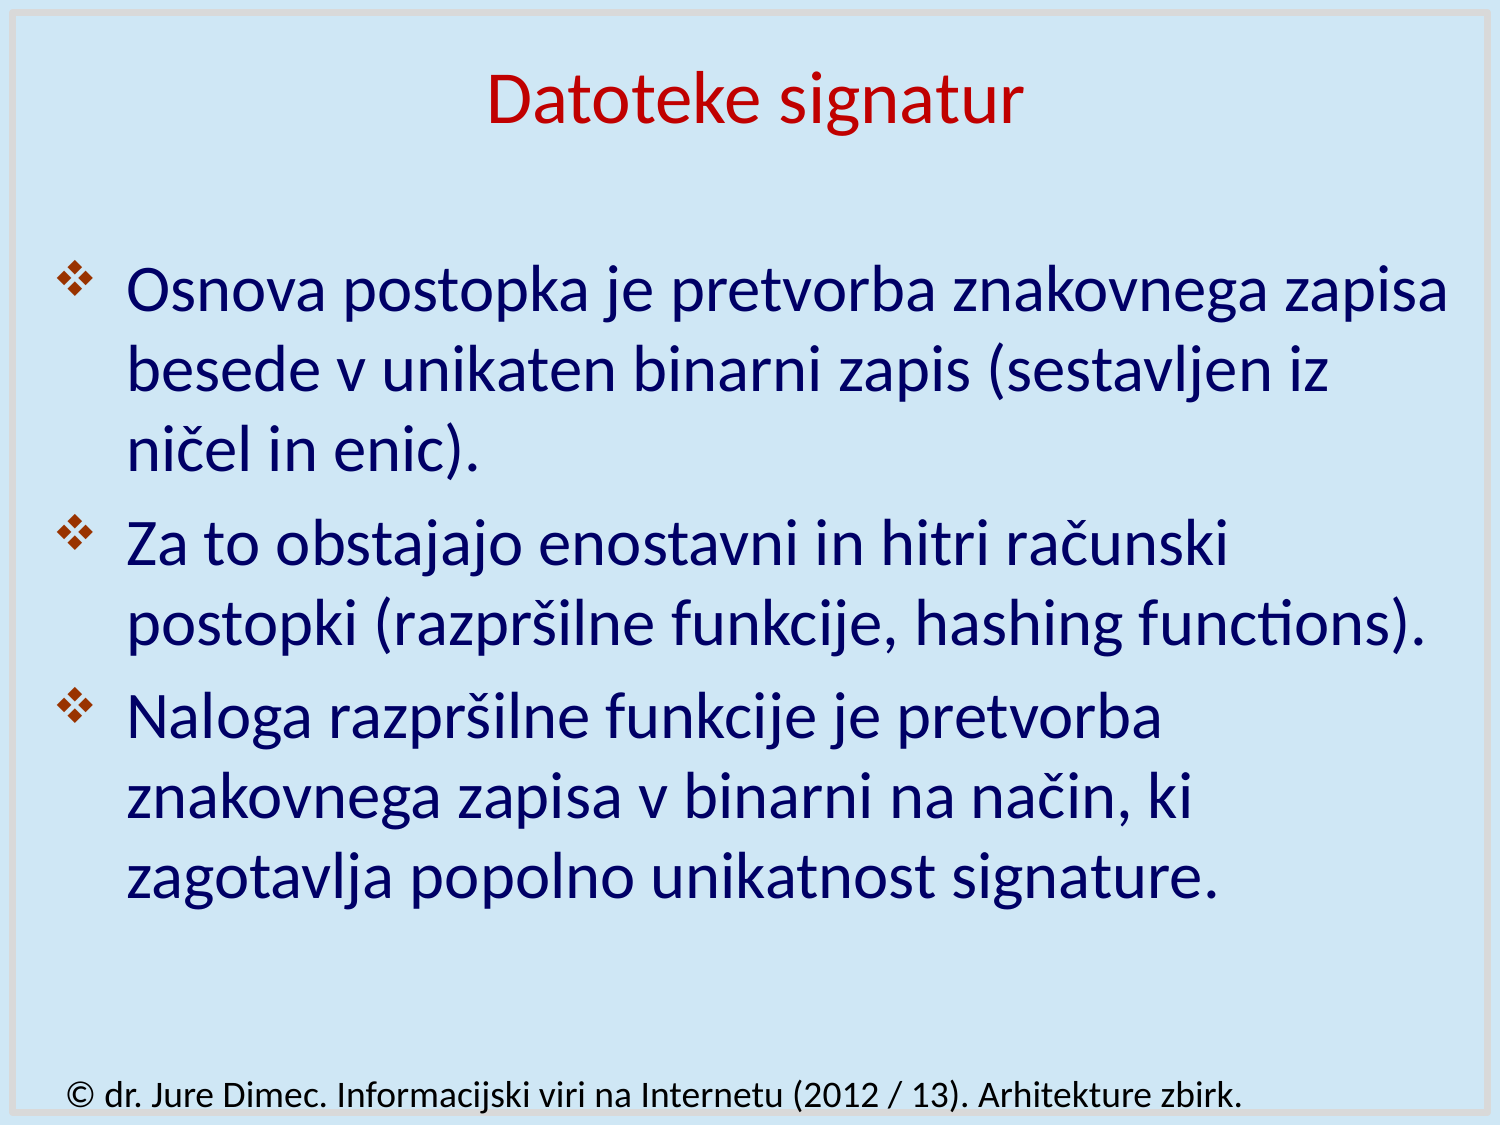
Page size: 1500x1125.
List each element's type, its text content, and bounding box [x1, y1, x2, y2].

footer © dr. Jure Dimec. Informacijski viri na Internetu (2012 / 13). Arhitekture zbirk. [50, 1062, 1300, 1103]
title Datoteke signatur [37, 37, 1475, 150]
list Osnova postopka je pretvorba znakovnega zapisa besede v unikaten binarni zapis (sestavljen iz ničel in enic). Za to obstajajo enostavni in hitri računski postopki (razpršilne funkcije, hashing functions). Naloga razpršilne funkcije je pretvorba znakovnega zapisa v binarni na način, ki zagotavlja popolno unikatnost signature. [37, 237, 1475, 1050]
